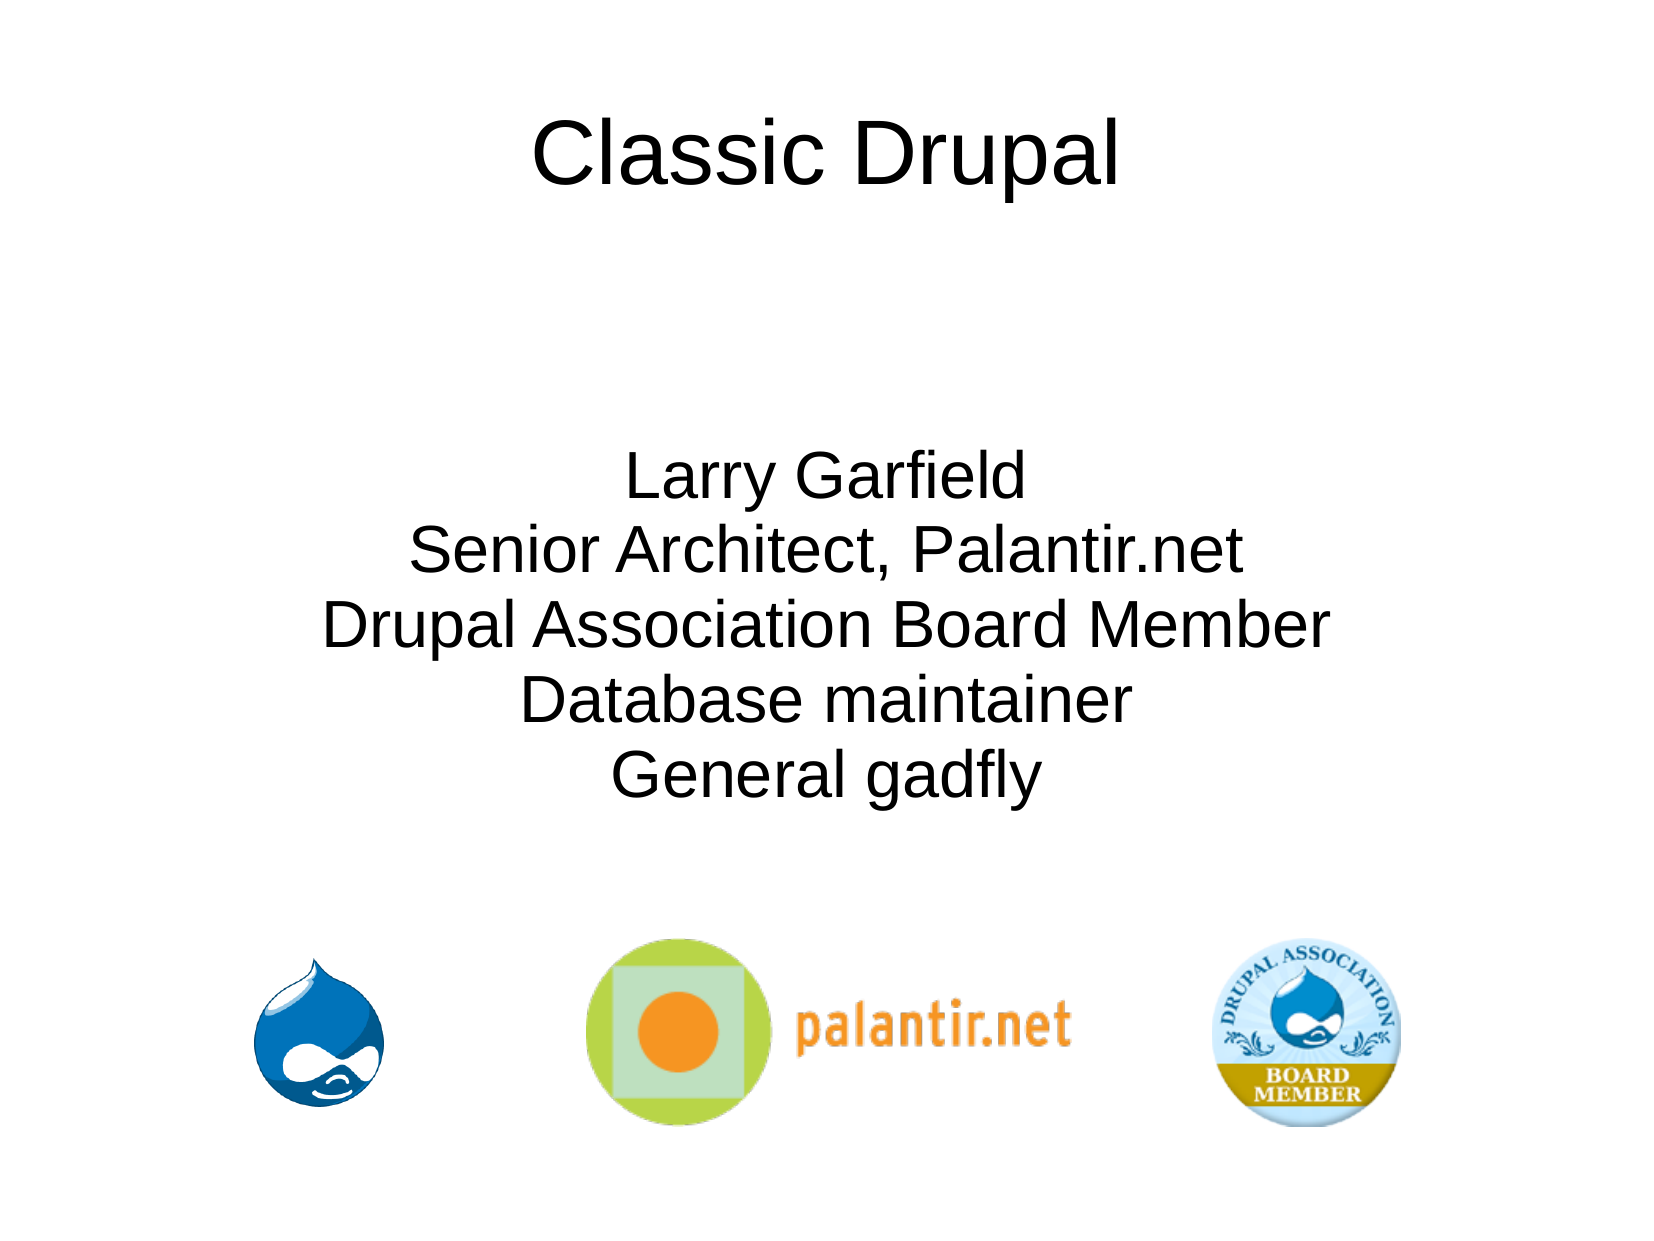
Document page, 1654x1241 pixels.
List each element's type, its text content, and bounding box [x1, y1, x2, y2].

title Classic Drupal [82, 56, 1571, 250]
subtitle Larry Garfield Senior Architect, Palantir.net Drupal Association Board Member Database maintainer General gadfly [82, 297, 1571, 1102]
picture [253, 957, 385, 1108]
picture [586, 938, 1072, 1127]
picture [1212, 938, 1401, 1127]
